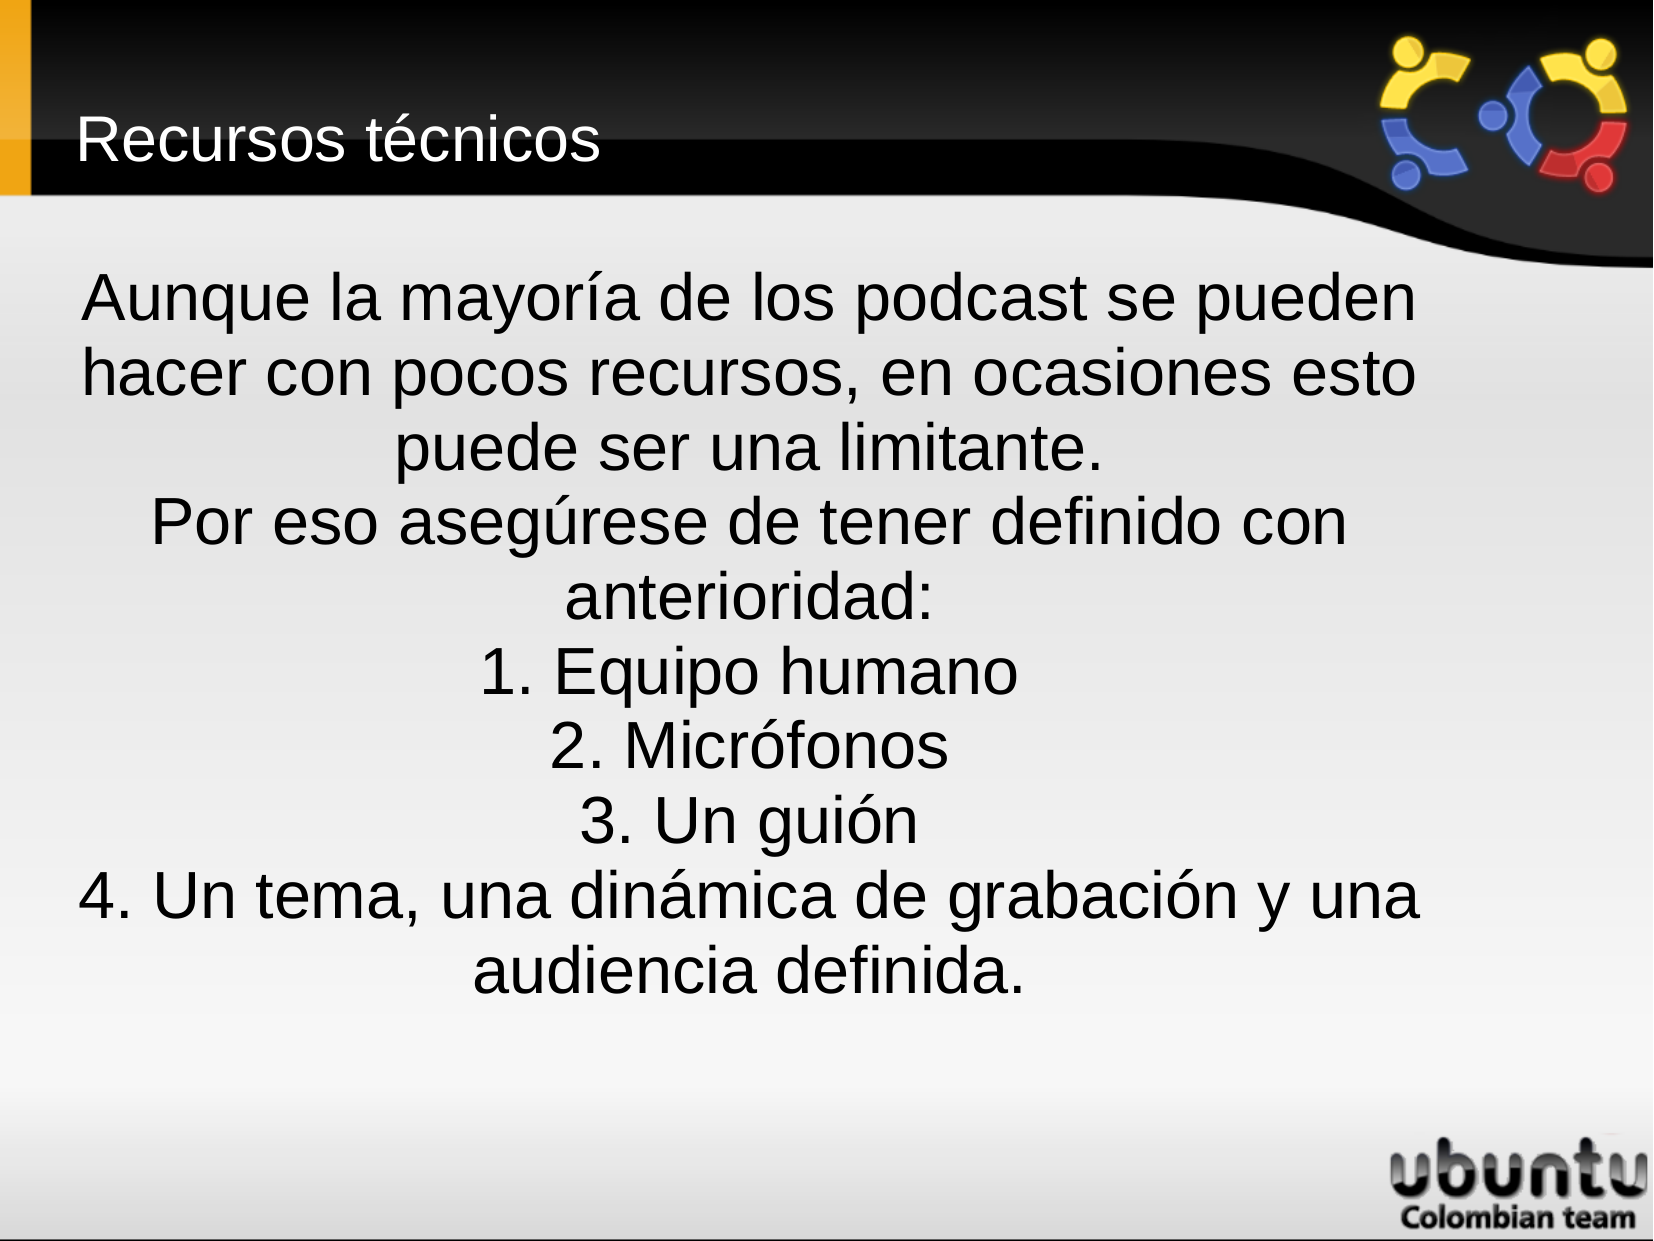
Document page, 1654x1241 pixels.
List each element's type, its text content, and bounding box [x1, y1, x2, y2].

title Recursos técnicos [75, 52, 1426, 218]
picture [0, 0, 1653, 1241]
subtitle Aunque la mayoría de los podcast se pueden hacer con pocos recursos, en ocasiones esto puede ser una limitante. Por eso asegúrese de tener definido con anterioridad: 1. Equipo humano 2. Micrófonos 3. Un guión 4. Un tema, una dinámica de grabación y una audiencia definida. [75, 218, 1426, 1049]
